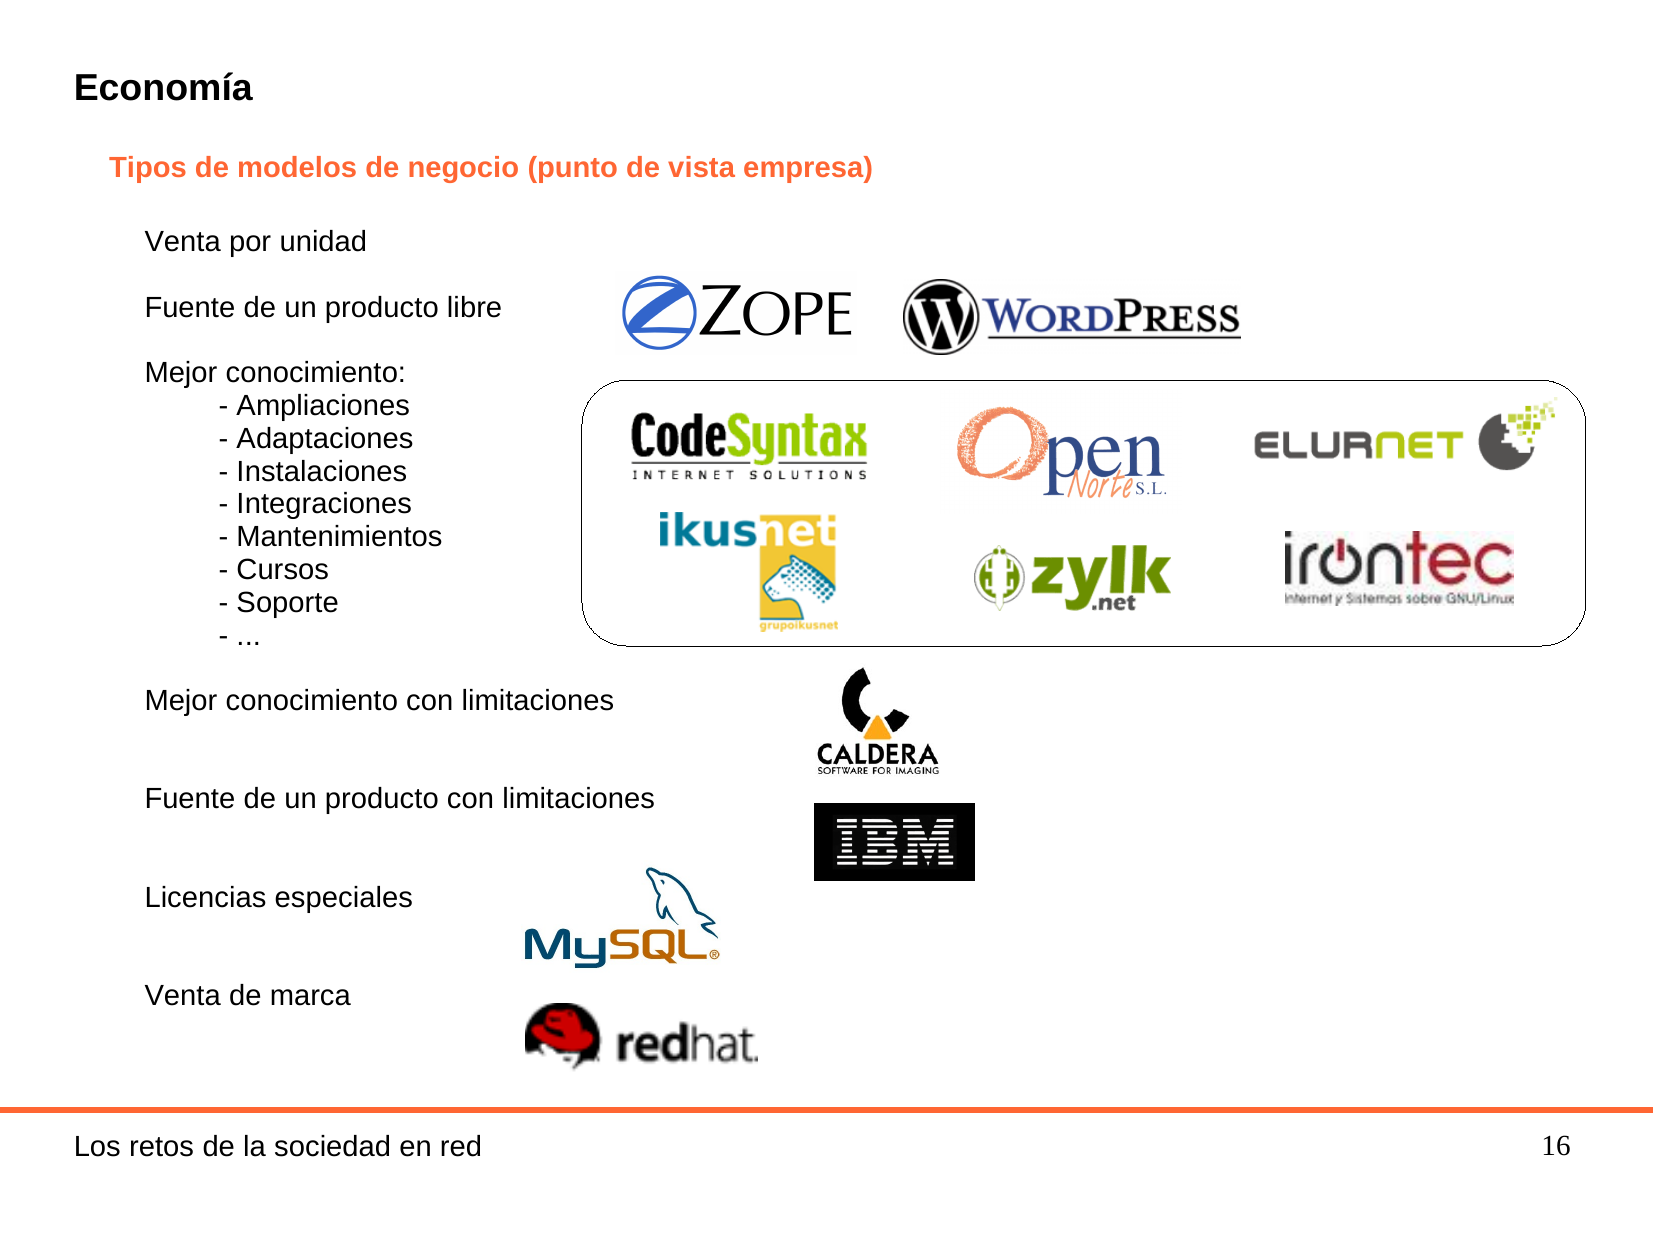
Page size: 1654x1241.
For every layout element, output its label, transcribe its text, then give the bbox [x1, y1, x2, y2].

picture [1285, 531, 1514, 607]
picture [630, 412, 897, 481]
text_box Economía Tipos de modelos de negocio (punto de vista empresa) Venta por unidad Fuente de un producto libre Mejor conocimiento: - Ampliaciones - Adaptaciones - Instalaciones - Integraciones - Mantenimientos - Cursos - Soporte - ... Mejor conocimiento con limitaciones Fuente de un producto con limitaciones Licencias especiales Venta de marca [59, 59, 1595, 1061]
picture [615, 271, 857, 355]
picture [940, 389, 1182, 514]
picture [974, 545, 1171, 611]
picture [525, 1003, 758, 1079]
picture [814, 803, 975, 881]
picture [903, 279, 1241, 355]
picture [1247, 397, 1559, 473]
picture [660, 512, 838, 632]
picture [521, 844, 721, 990]
picture [809, 657, 951, 786]
text_box Los retos de la sociedad en red [59, 1122, 975, 1172]
